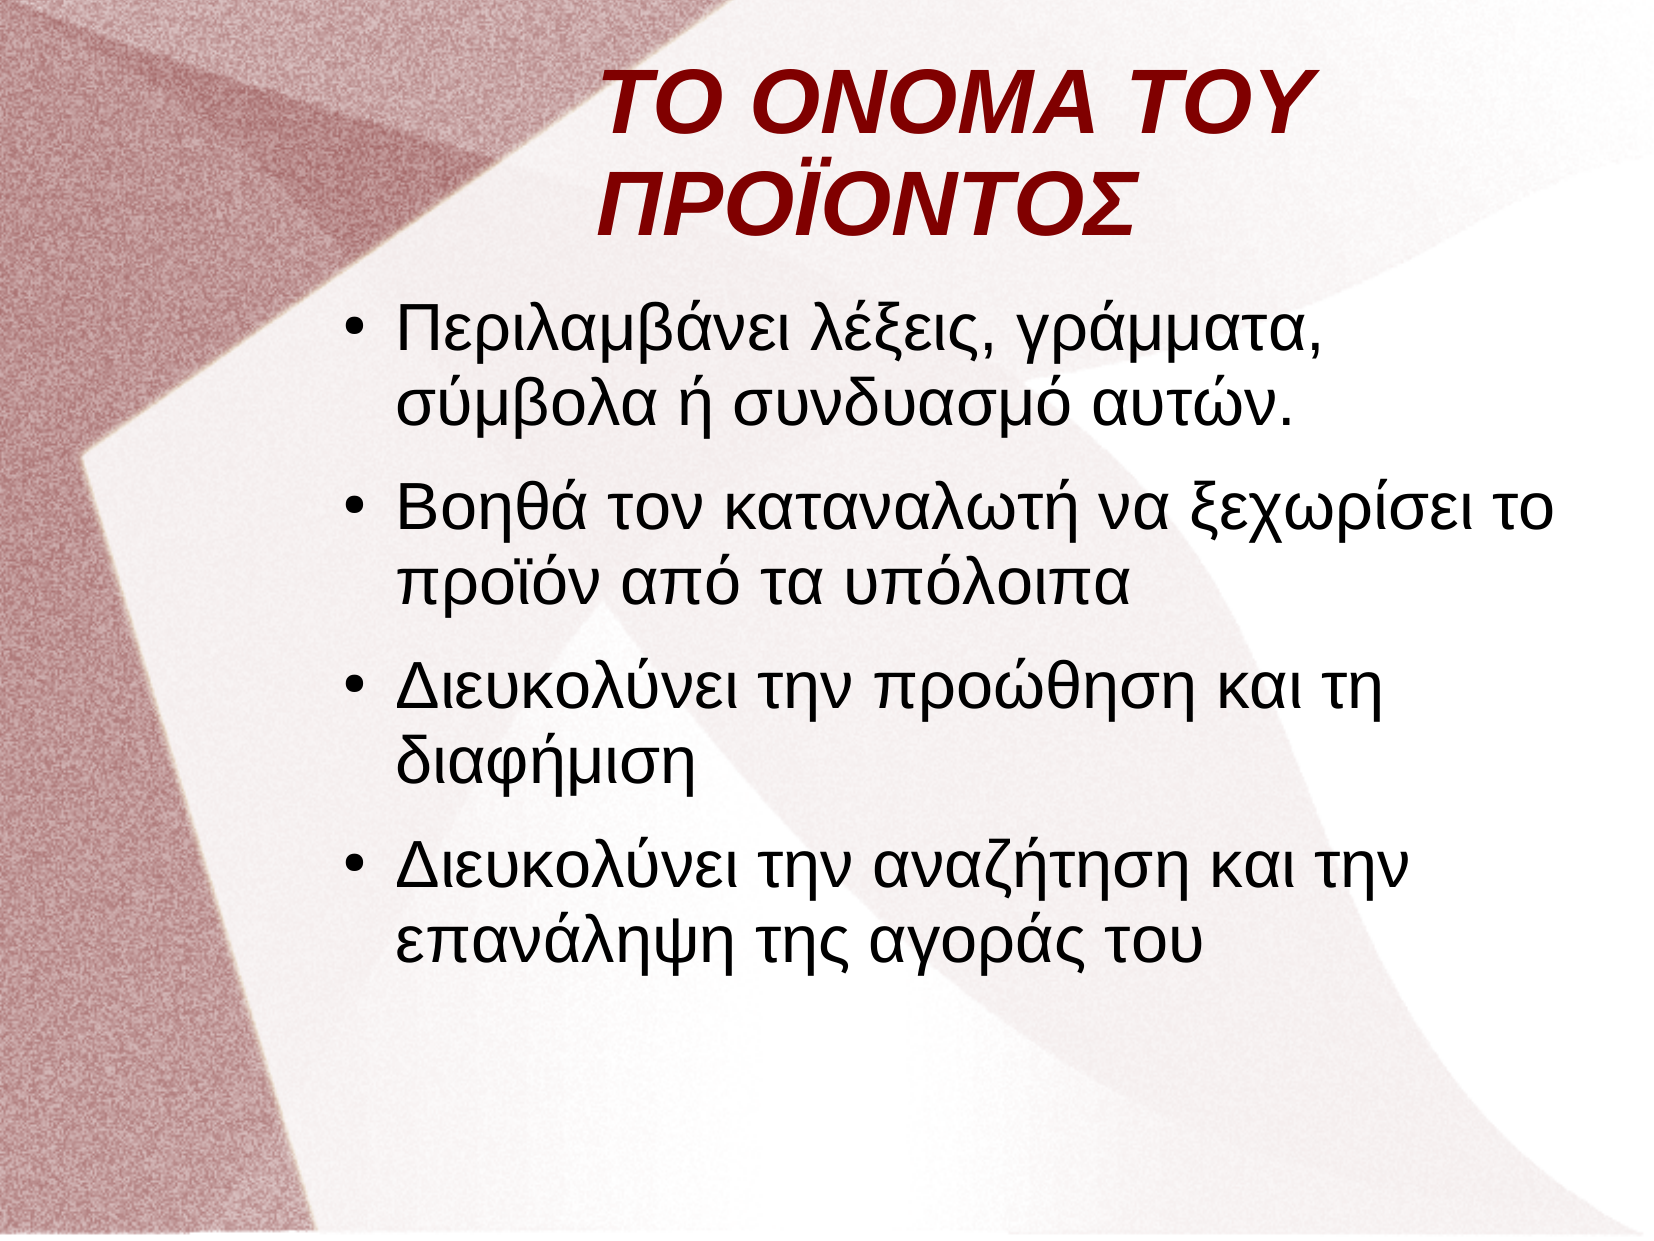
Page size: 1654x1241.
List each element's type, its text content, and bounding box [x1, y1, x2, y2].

picture [0, 0, 1654, 1241]
title ΤΟ ΟΝΟΜΑ ΤΟΥ ΠΡΟΪΟΝΤΟΣ [596, 49, 1607, 257]
list Περιλαμβάνει λέξεις, γράμματα, σύμβολα ή συνδυασμό αυτών. Βοηθά τον καταναλωτή να ξεχωρίσει το προϊόν από τα υπόλοιπα Διευκολύνει την προώθηση και τη διαφήμιση Διευκολύνει την αναζήτηση και την επανάληψη της αγοράς του [324, 290, 1601, 977]
